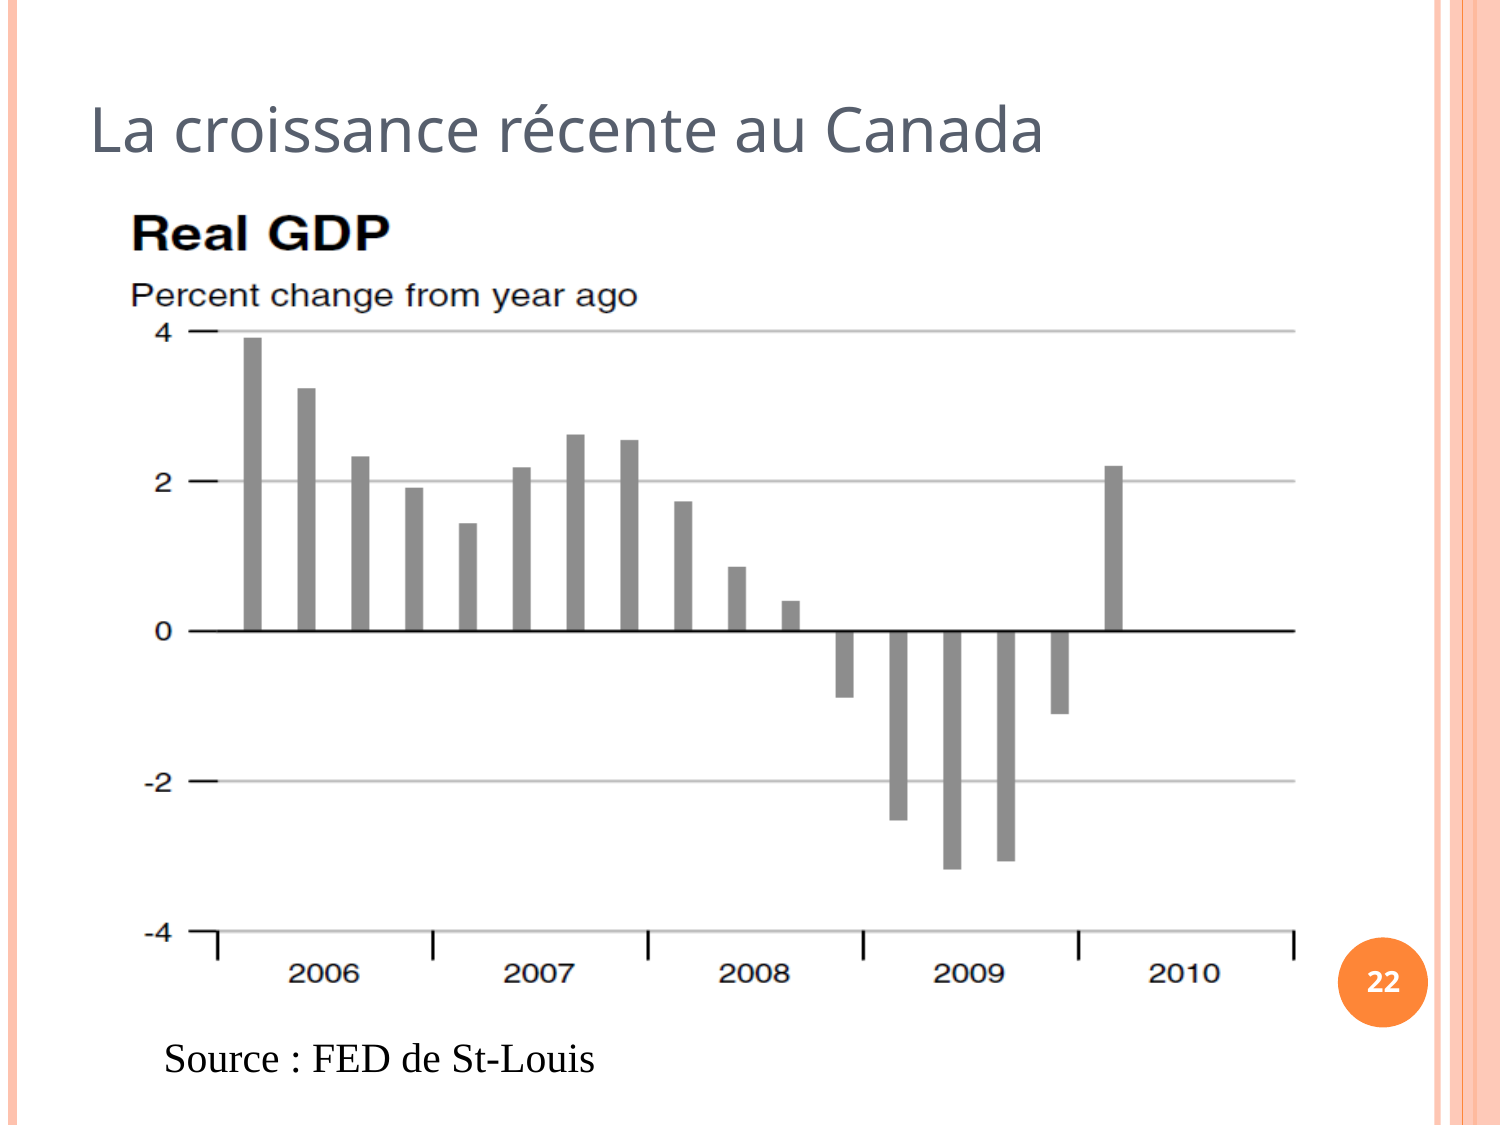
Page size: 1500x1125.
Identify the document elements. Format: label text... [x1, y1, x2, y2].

picture [112, 207, 1317, 1002]
title La croissance récente au Canada [75, 45, 1300, 173]
slide_number <numéro> [1333, 940, 1434, 1027]
text_box Source : FED de St-Louis [148, 1023, 611, 1089]
